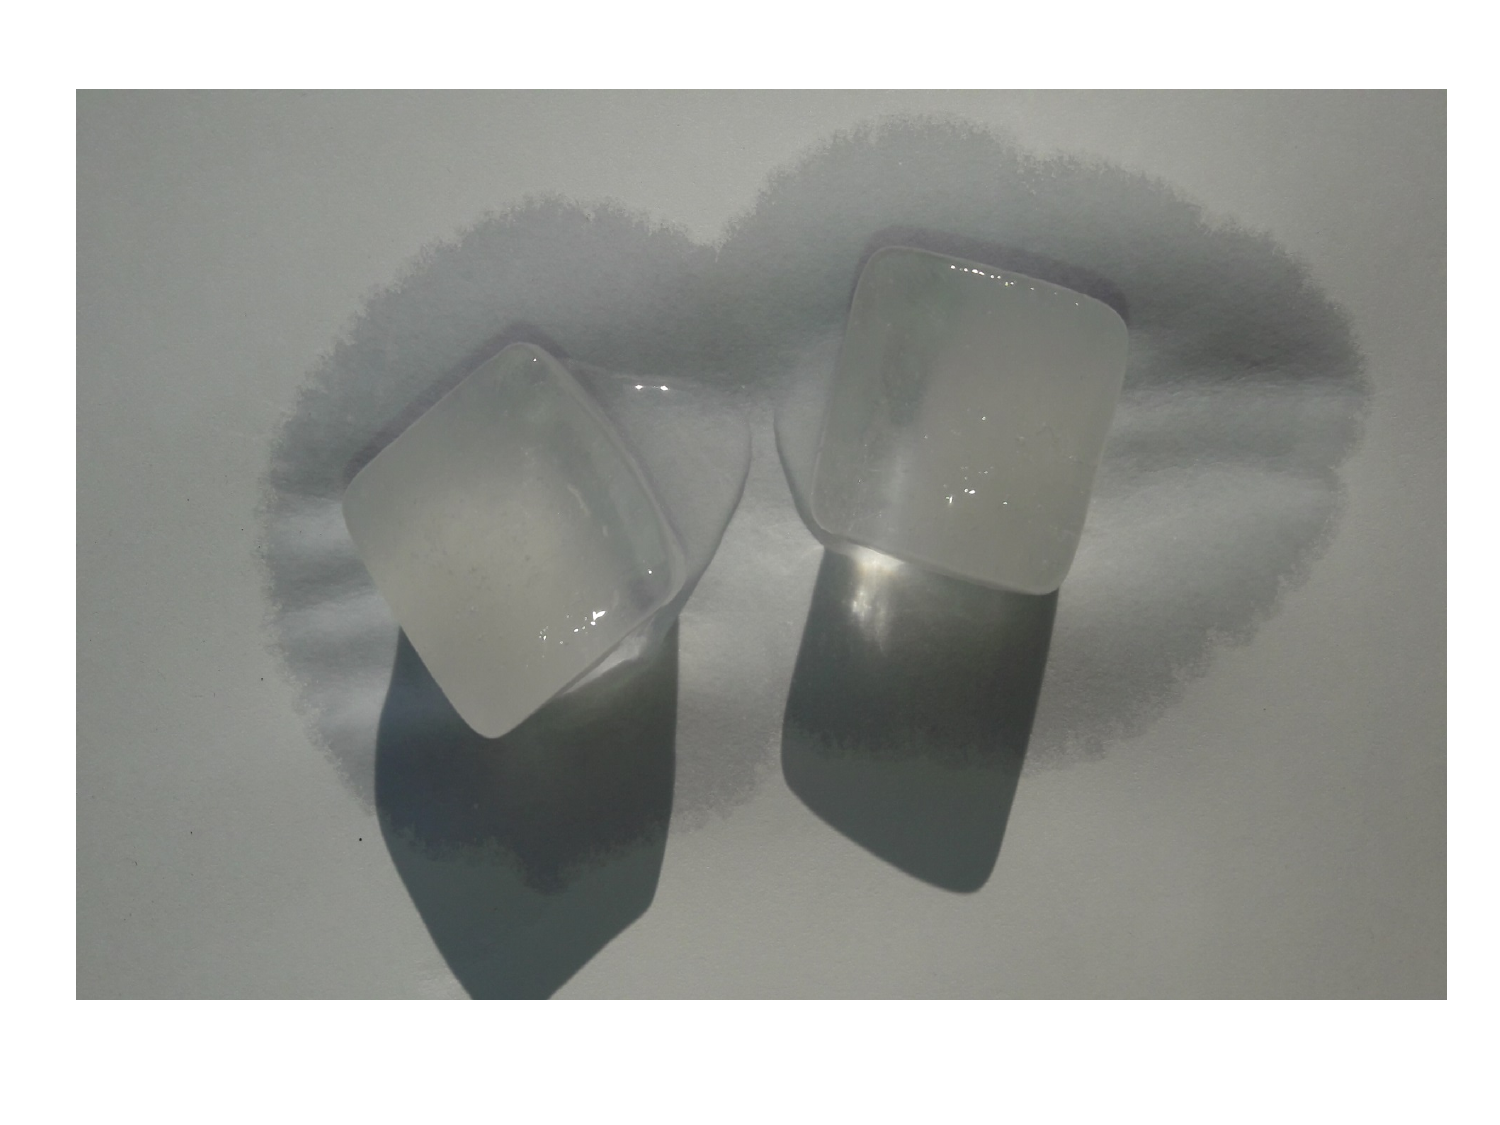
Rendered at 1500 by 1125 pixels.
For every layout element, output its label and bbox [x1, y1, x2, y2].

picture [76, 90, 1447, 1000]
